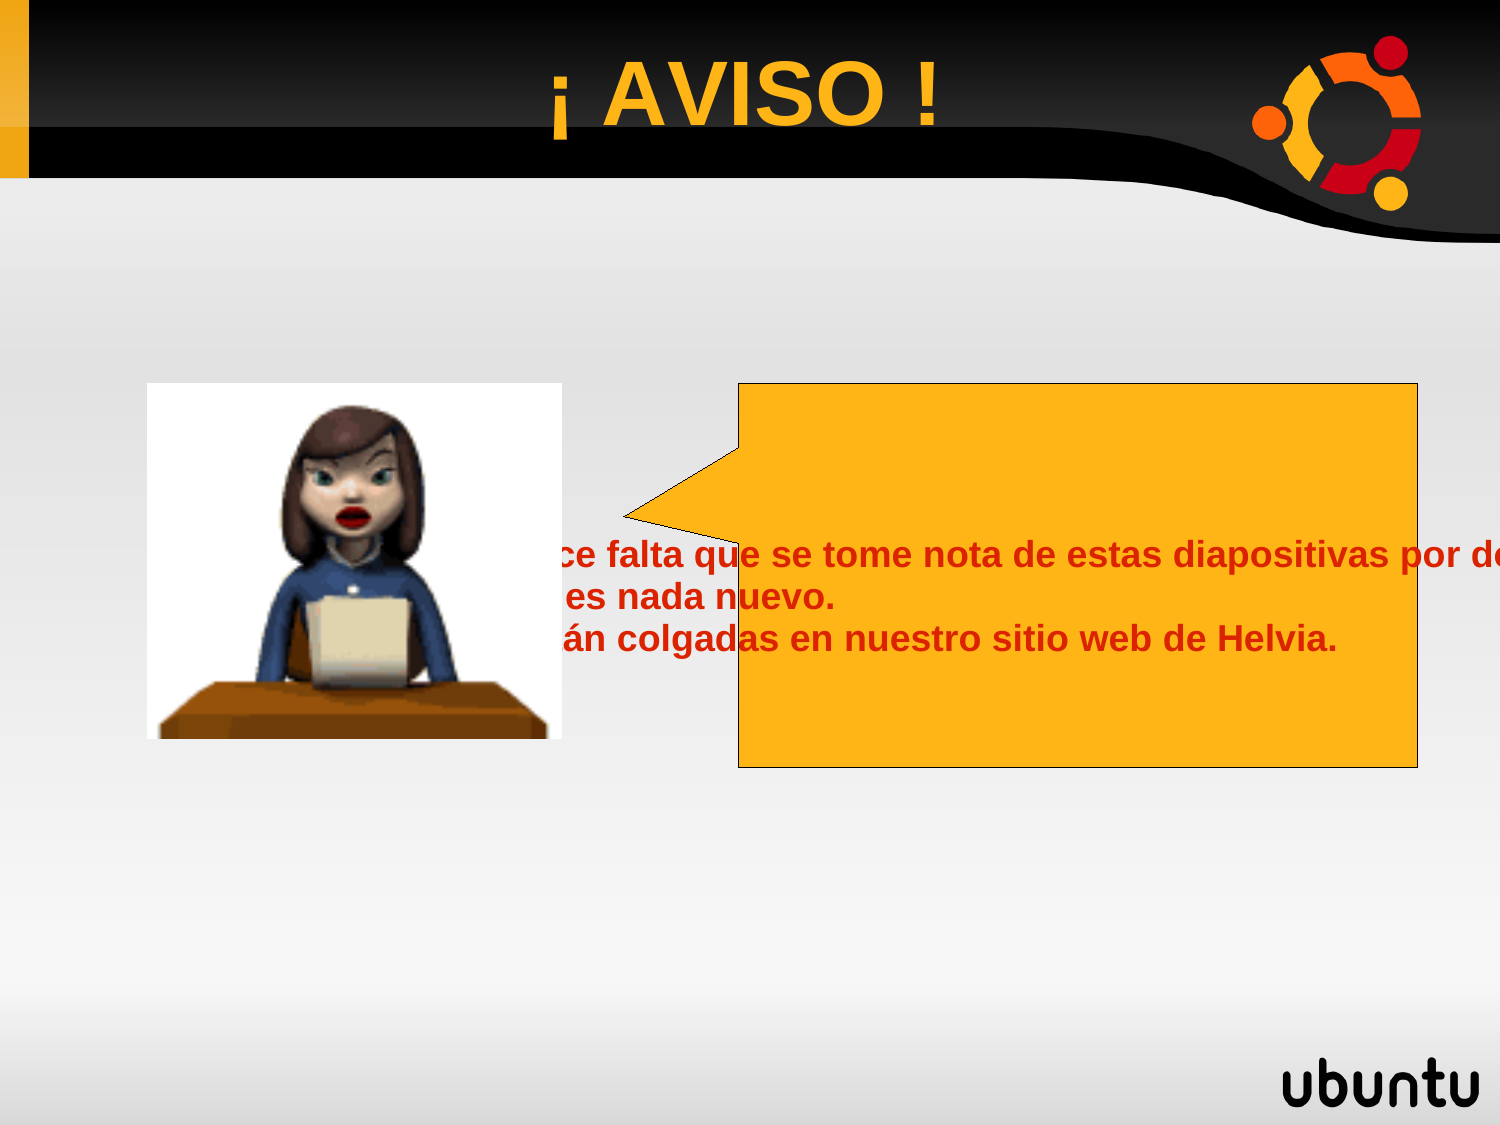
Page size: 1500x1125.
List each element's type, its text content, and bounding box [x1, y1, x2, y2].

title ¡ AVISO ! [69, 7, 1420, 181]
text_box No hace falta que se tome nota de estas diapositivas por dos motivos: 1.- No es nada nuevo. 2.- Están colgadas en nuestro sitio web de Helvia. [623, 383, 1418, 768]
picture [0, 0, 1500, 1125]
